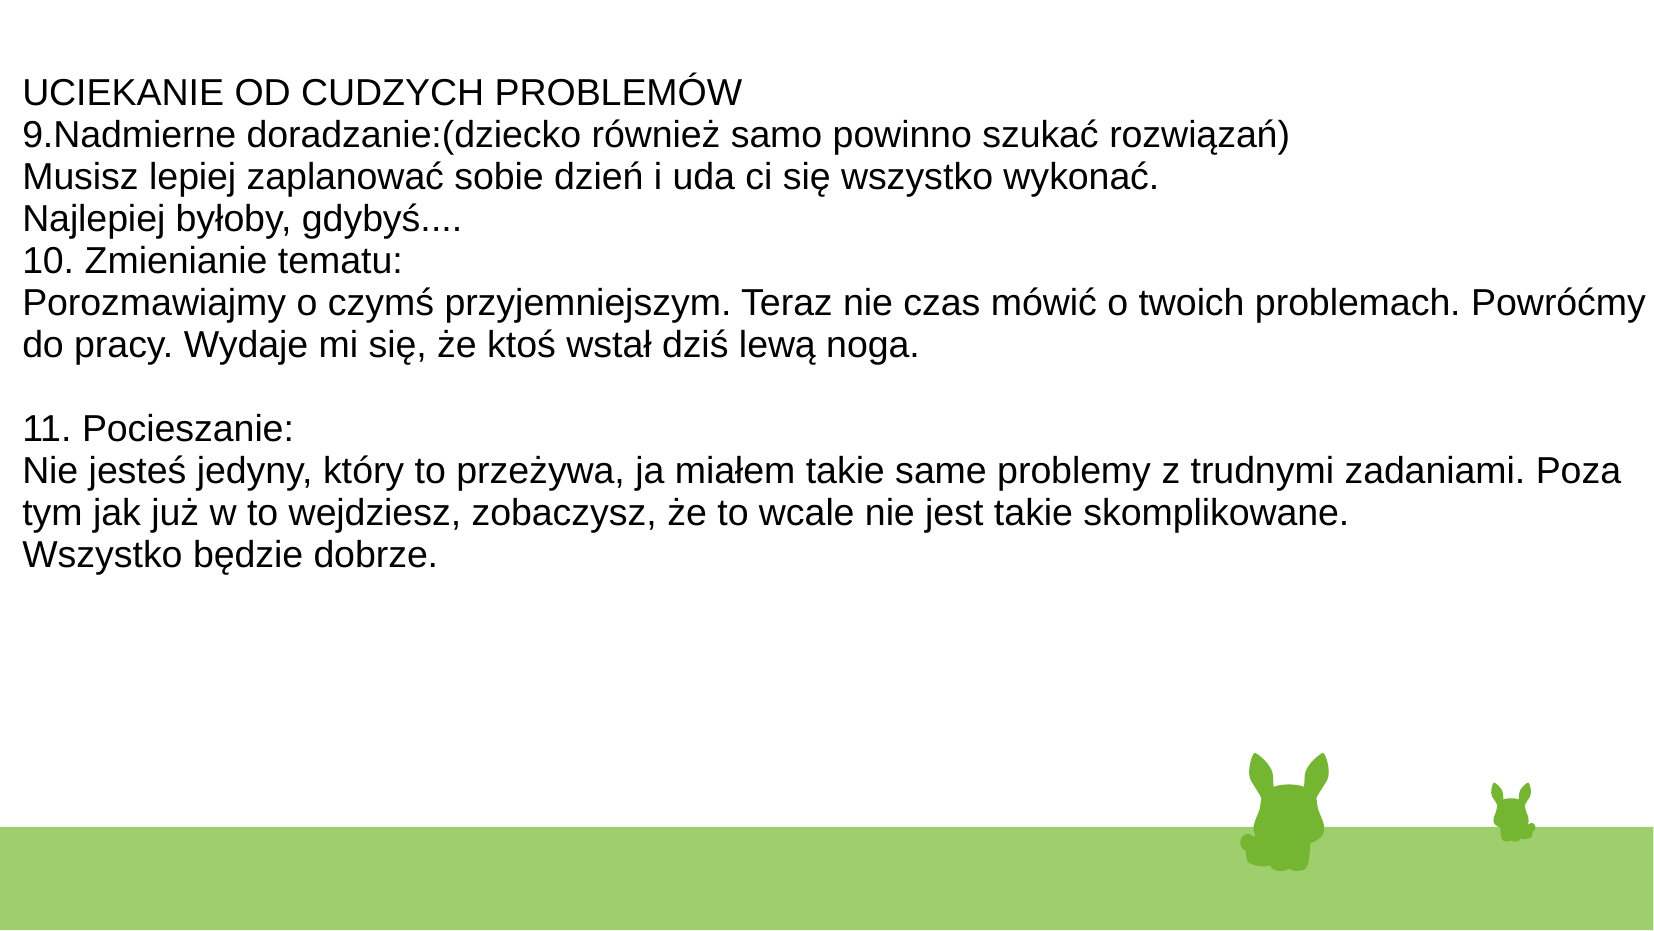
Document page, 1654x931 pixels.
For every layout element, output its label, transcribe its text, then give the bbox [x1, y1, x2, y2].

text_box UCIEKANIE OD CUDZYCH PROBLEMÓW 9.Nadmierne doradzanie:(dziecko również samo powinno szukać rozwiązań) Musisz lepiej zaplanować sobie dzień i uda ci się wszystko wykonać. Najlepiej byłoby, gdybyś.... 10. Zmienianie tematu: Porozmawiajmy o czymś przyjemniejszym. Teraz nie czas mówić o twoich problemach. Powróćmy do pracy. Wydaje mi się, że ktoś wstał dziś lewą noga. 11. Pocieszanie: Nie jesteś jedyny, który to przeżywa, ja miałem takie same problemy z trudnymi zadaniami. Poza tym jak już w to wejdziesz, zobaczysz, że to wcale nie jest takie skomplikowane. Wszystko będzie dobrze. [7, 64, 1654, 709]
